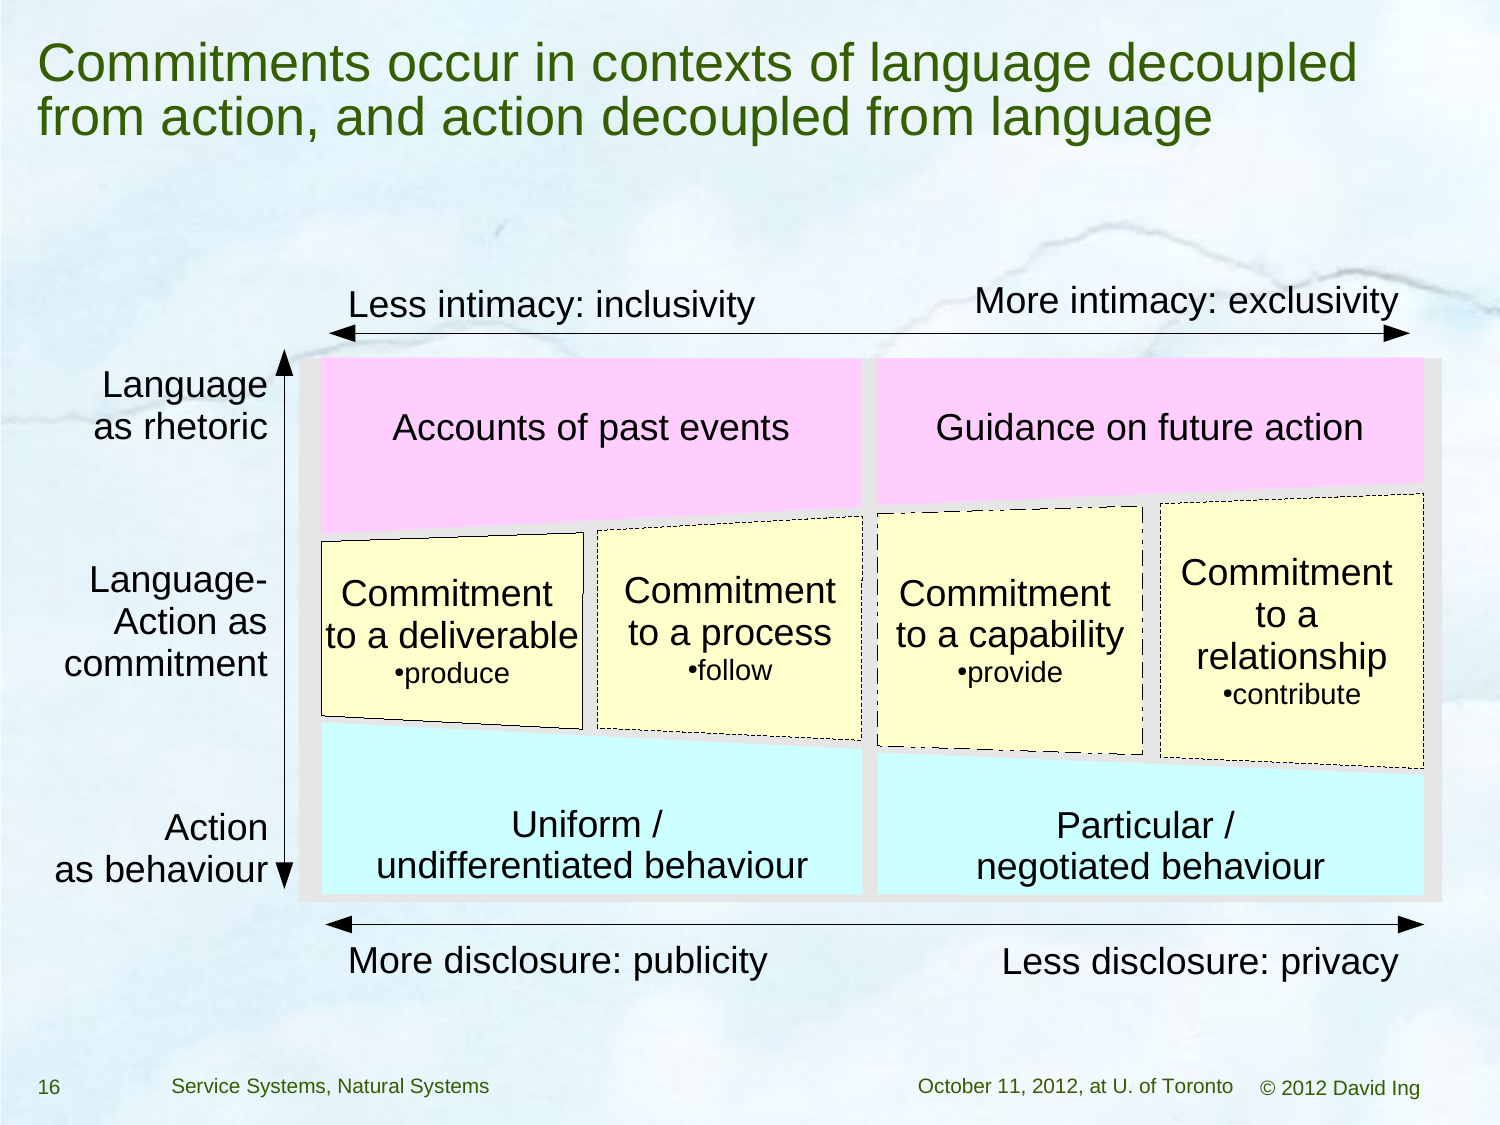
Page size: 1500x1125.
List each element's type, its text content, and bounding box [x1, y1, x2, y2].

text_box Commitment to a capability provide [877, 505, 1143, 755]
text_box Language-Action as commitment [23, 551, 283, 693]
text_box Particular / negotiated behaviour [877, 752, 1424, 896]
text_box Guidance on future action [876, 357, 1424, 506]
text_box More intimacy: exclusivity [925, 271, 1414, 329]
text_box Language as rhetoric [24, 356, 283, 456]
text_box More disclosure: publicity [333, 932, 912, 990]
text_box Commitment to a deliverable produce [321, 532, 584, 730]
title Commitments occur in contexts of language decoupled from action, and action decoupled from language [37, 37, 1463, 153]
text_box Commitment to a relationship contribute [1160, 493, 1424, 769]
text_box [298, 358, 1443, 903]
text_box Less disclosure: privacy [912, 933, 1414, 991]
text_box Uniform / undifferentiated behaviour [322, 722, 863, 895]
text_box Action as behaviour [24, 799, 283, 899]
text_box Commitment to a process follow [597, 516, 863, 741]
picture [0, 0, 1500, 1125]
text_box Accounts of past events [320, 357, 862, 535]
text_box Less intimacy: inclusivity [333, 276, 906, 334]
